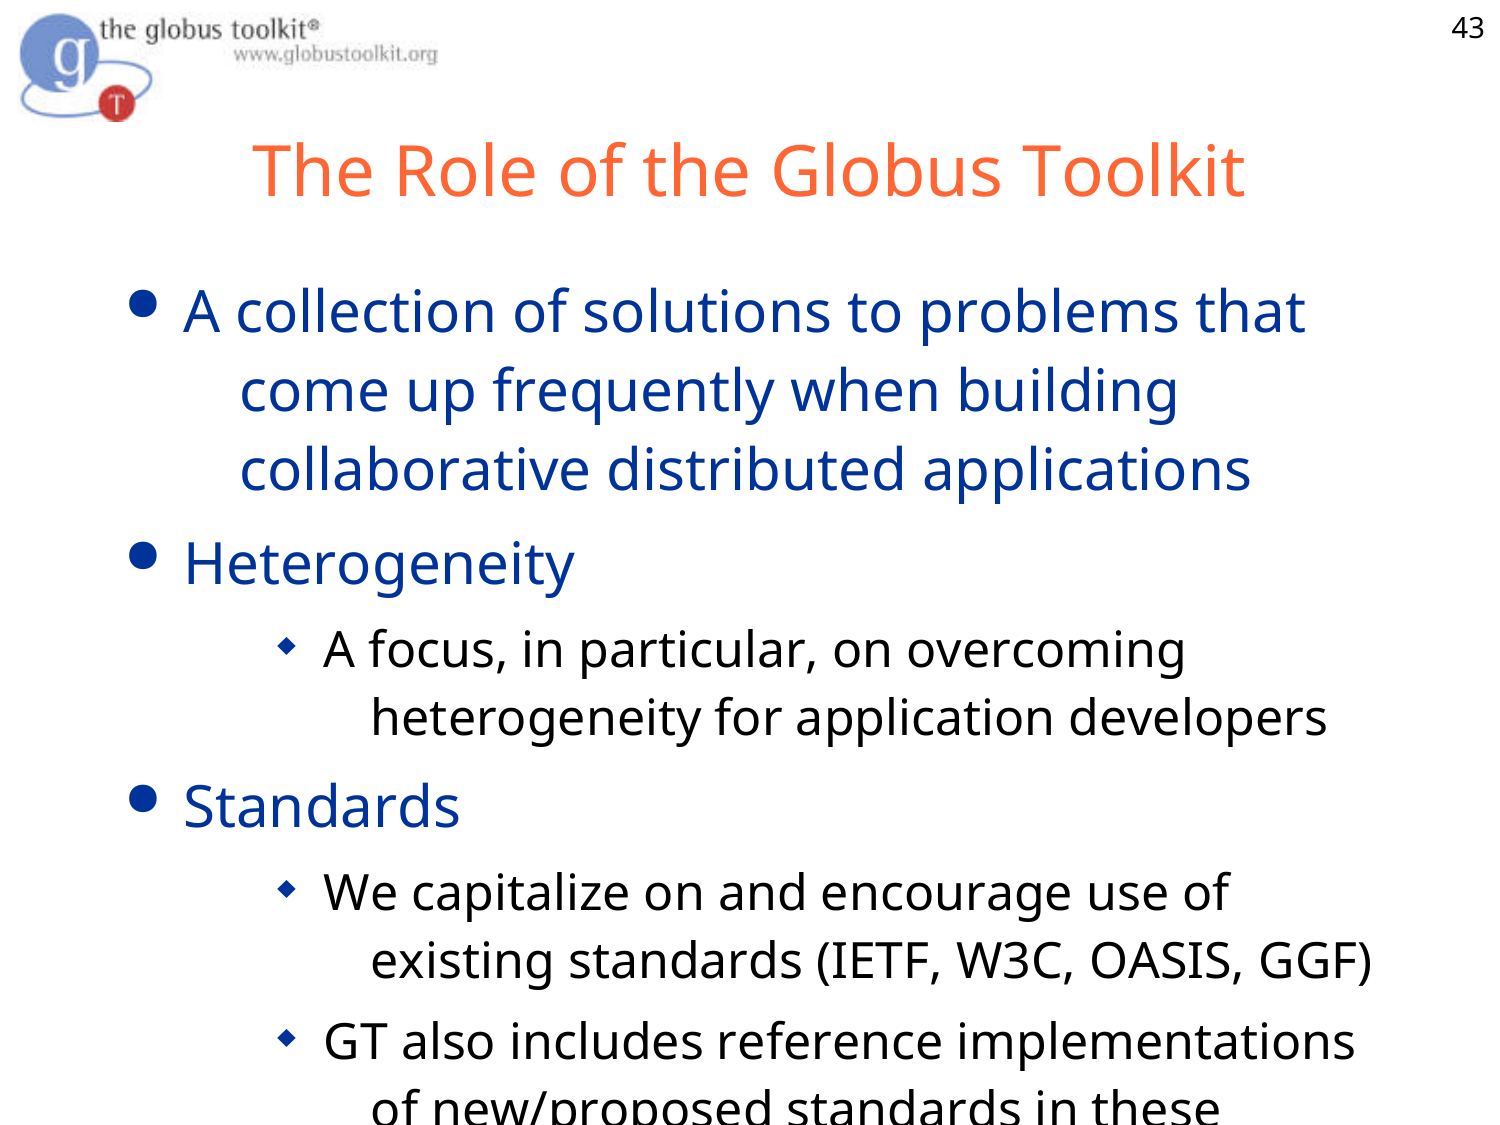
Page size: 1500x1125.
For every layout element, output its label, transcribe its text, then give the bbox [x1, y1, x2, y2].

title The Role of the Globus Toolkit [112, 99, 1388, 225]
list A collection of solutions to problems that come up frequently when building collaborative distributed applications Heterogeneity A focus, in particular, on overcoming heterogeneity for application developers Standards We capitalize on and encourage use of existing standards (IETF, W3C, OASIS, GGF) GT also includes reference implementations of new/proposed standards in these organizations [112, 262, 1425, 1115]
picture [17, 12, 438, 122]
